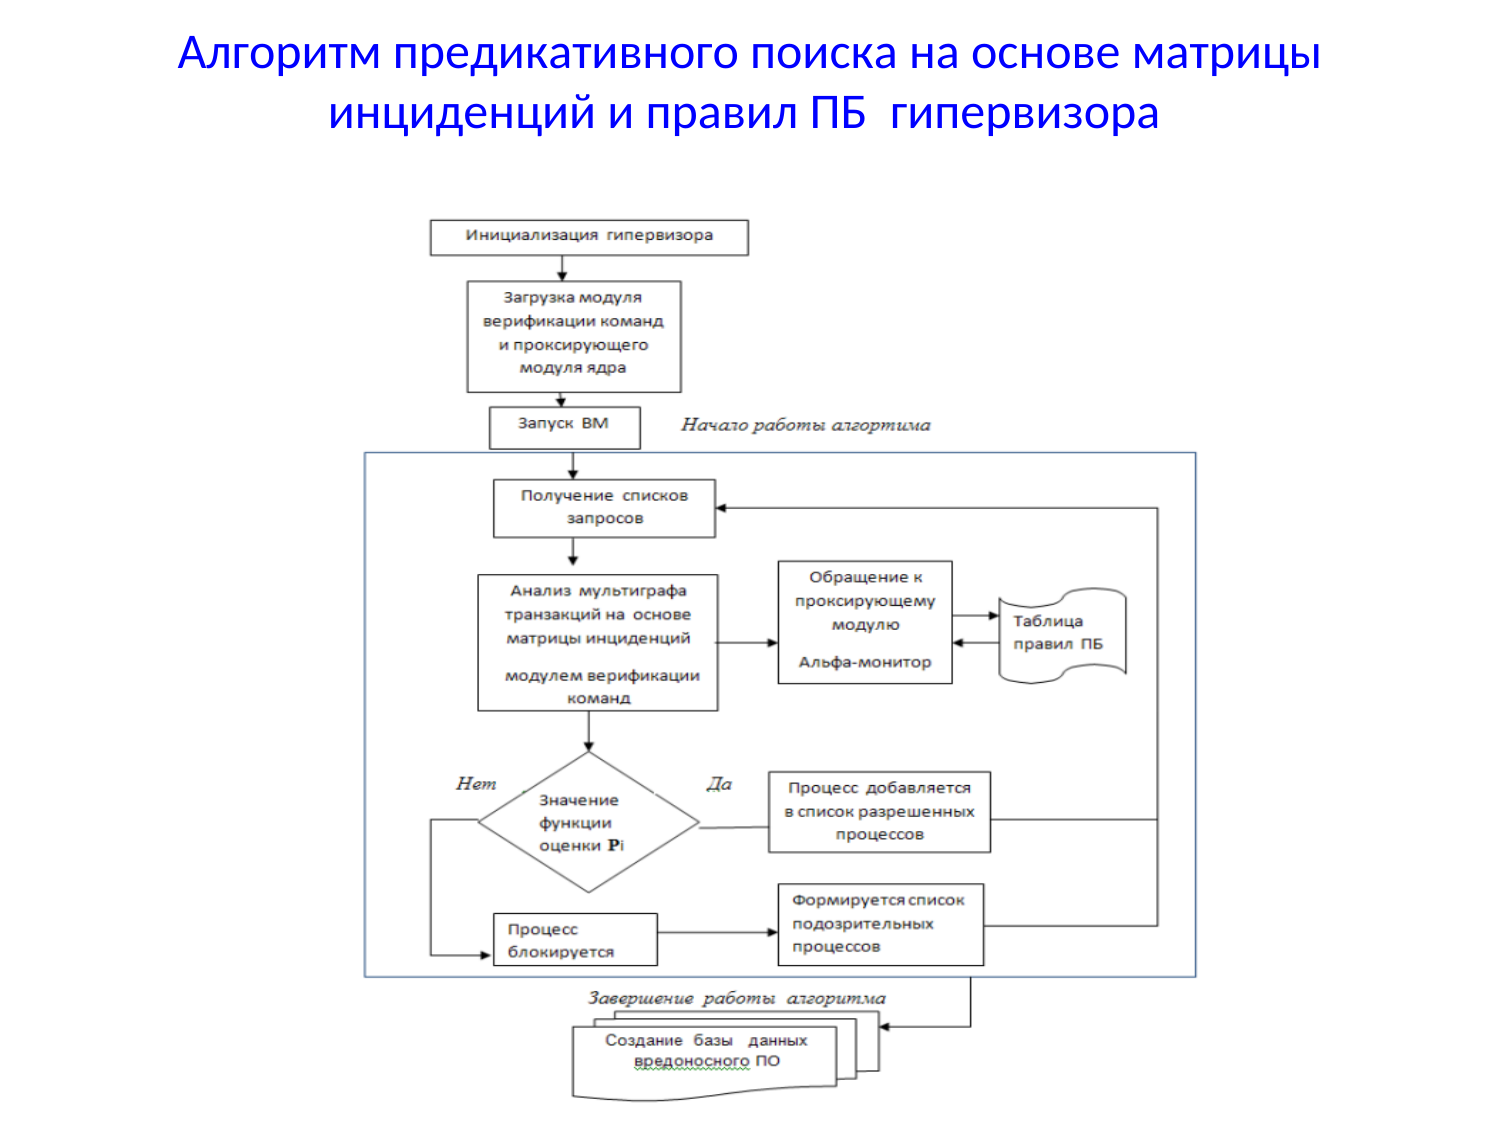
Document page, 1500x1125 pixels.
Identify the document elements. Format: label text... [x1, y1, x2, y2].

picture [247, 188, 1252, 1125]
text_box Алгоритм предикативного поиска на основе матрицы инциденций и правил ПБ гипервизора [75, 45, 1426, 173]
